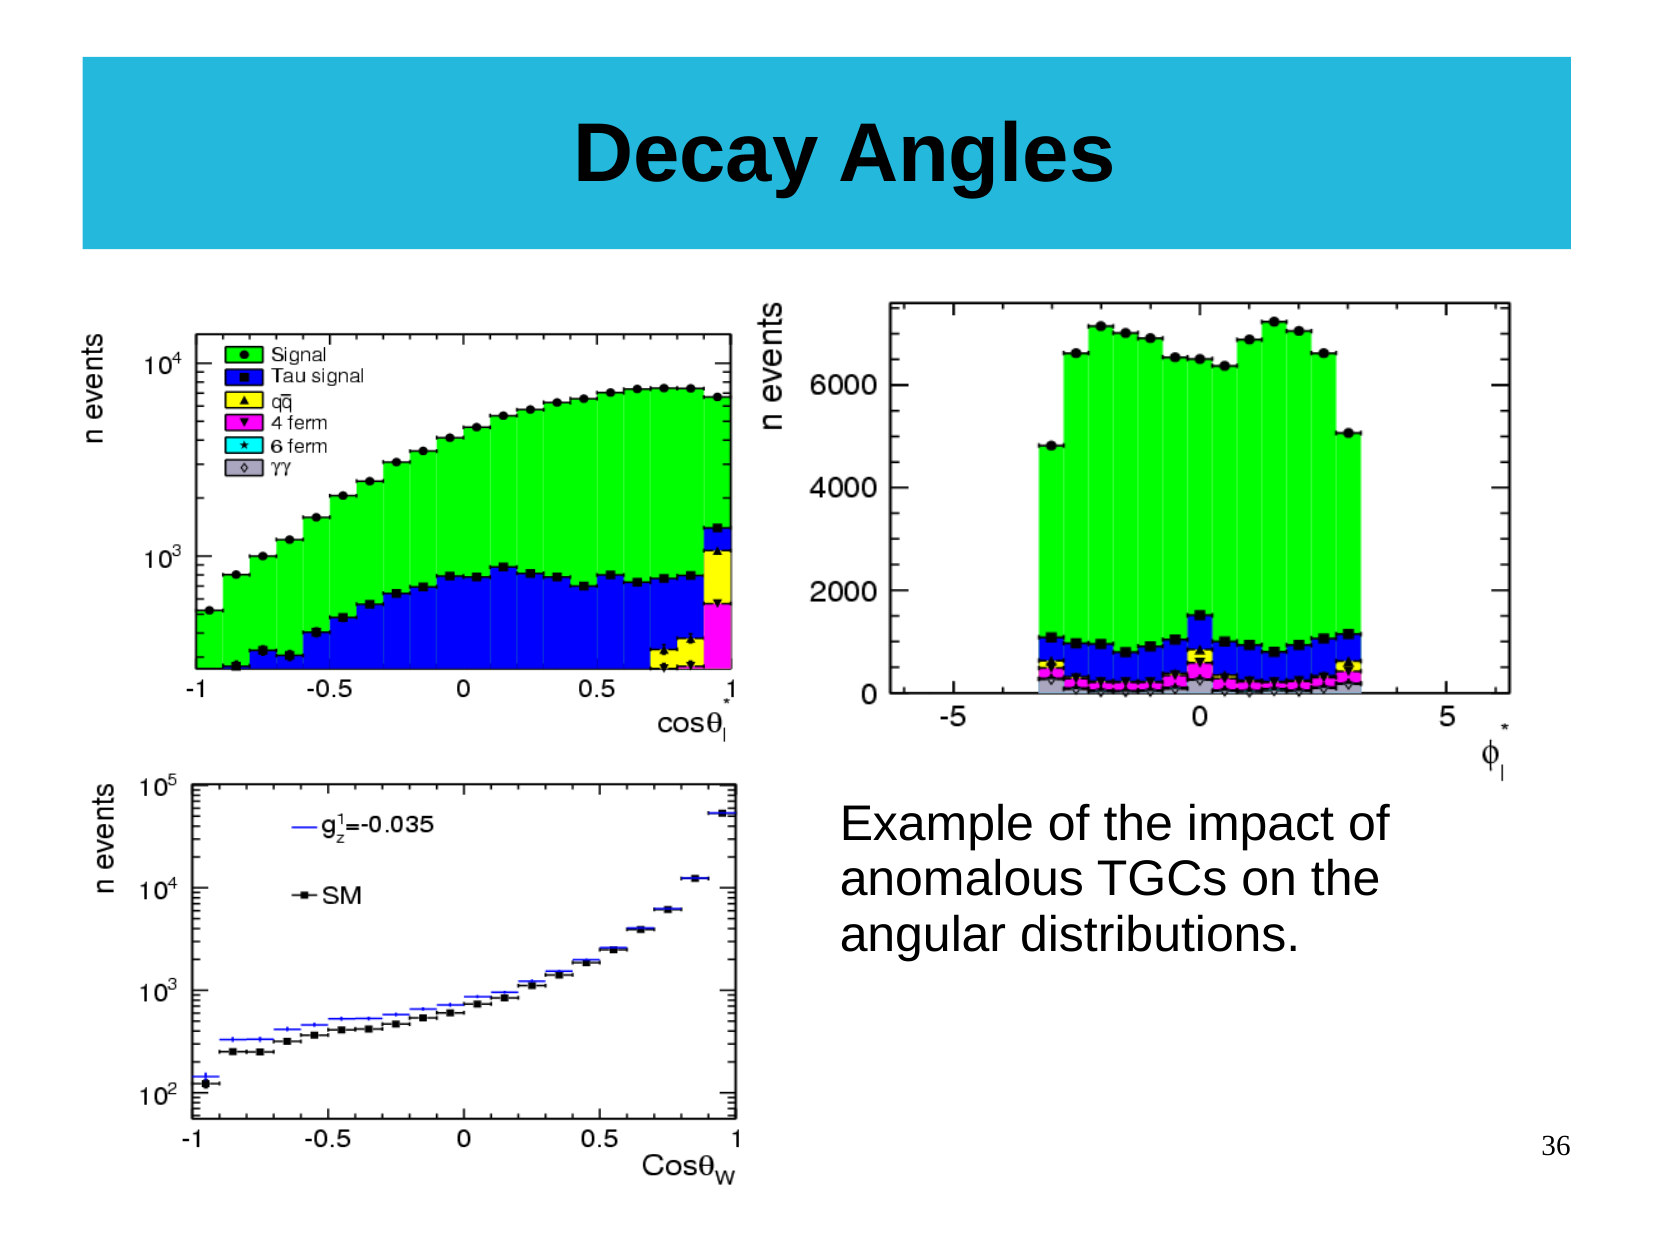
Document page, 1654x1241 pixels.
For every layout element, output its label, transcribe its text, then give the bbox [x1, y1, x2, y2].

title Decay Angles [82, 56, 1571, 250]
text_box Example of the impact of anomalous TGCs on the angular distributions. [825, 787, 1576, 1163]
picture [69, 262, 1576, 1201]
